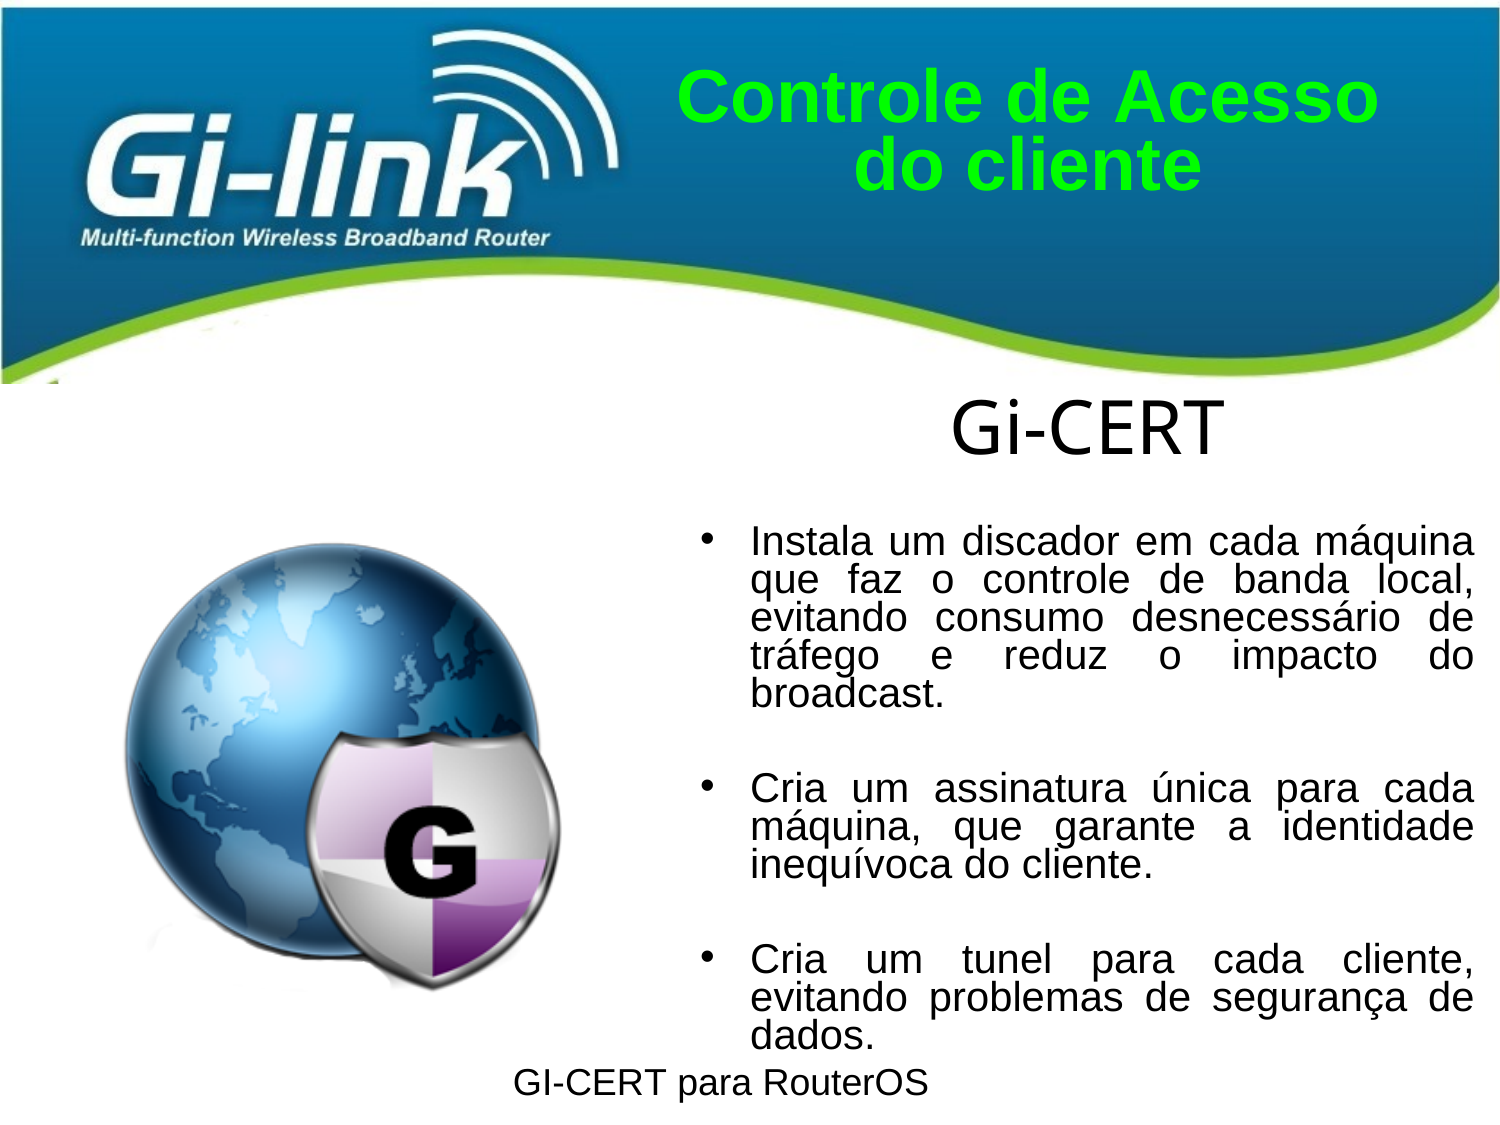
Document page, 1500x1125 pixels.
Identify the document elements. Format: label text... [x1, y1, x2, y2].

picture [0, 0, 1500, 384]
list Gi-CERT Instala um discador em cada máquina que faz o controle de banda local, evitando consumo desnecessário de tráfego e reduz o impacto do broadcast. Cria um assinatura única para cada máquina, que garante a identidade inequívoca do cliente. Cria um tunel para cada cliente, evitando problemas de segurança de dados. [699, 399, 1476, 1075]
title Controle de Acesso do cliente [637, 52, 1420, 220]
picture [112, 537, 571, 996]
